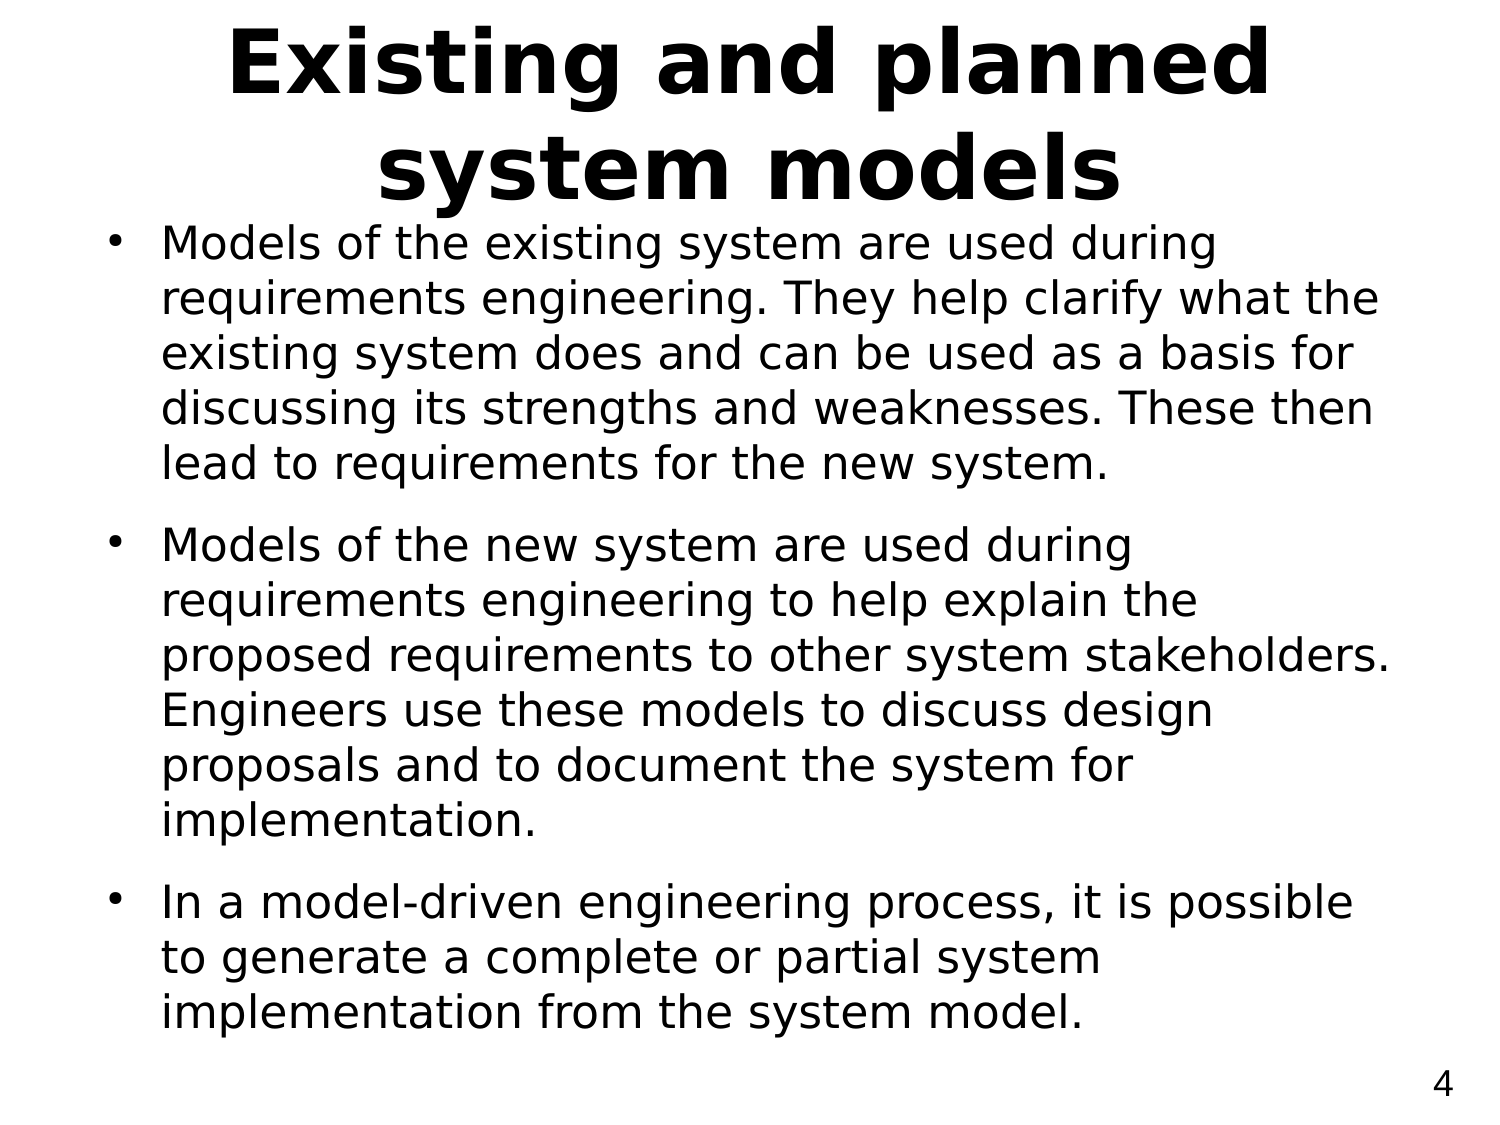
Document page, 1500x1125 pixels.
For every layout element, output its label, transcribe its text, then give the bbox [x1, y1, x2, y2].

list Models of the existing system are used during requirements engineering. They help clarify what the existing system does and can be used as a basis for discussing its strengths and weaknesses. These then lead to requirements for the new system. Models of the new system are used during requirements engineering to help explain the proposed requirements to other system stakeholders. Engineers use these models to discuss design proposals and to document the system for implementation. In a model-driven engineering process, it is possible to generate a complete or partial system implementation from the system model. [75, 206, 1425, 1093]
title Existing and planned system models [75, 44, 1425, 177]
